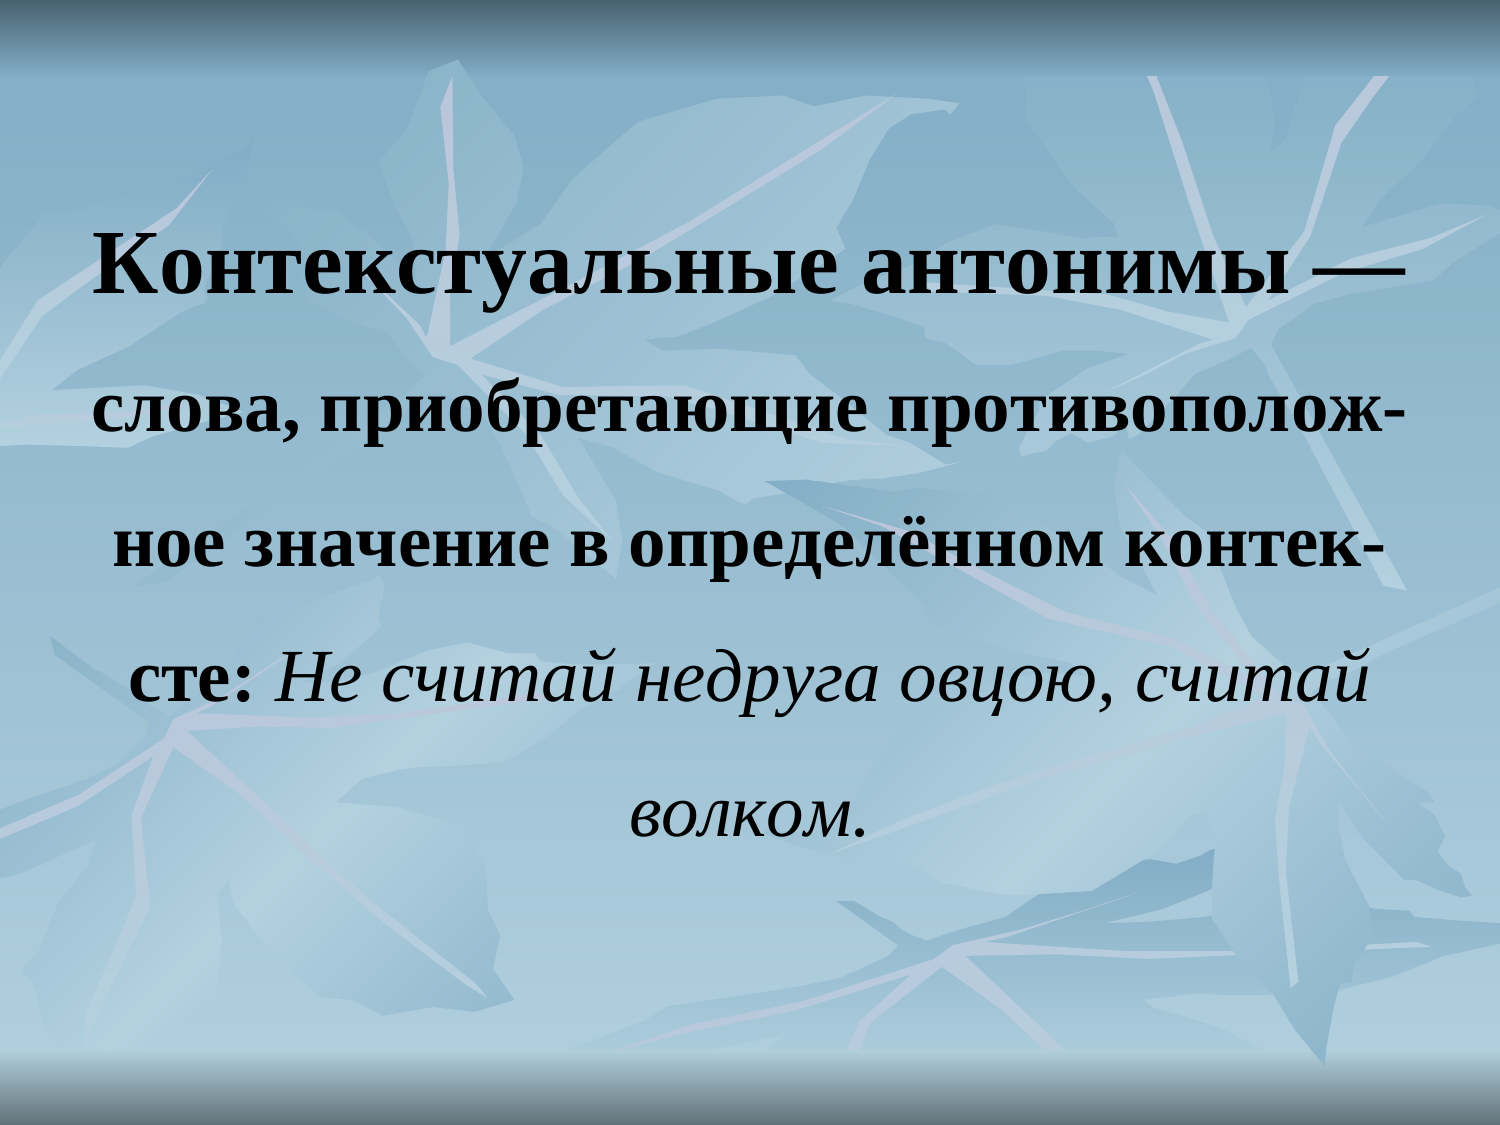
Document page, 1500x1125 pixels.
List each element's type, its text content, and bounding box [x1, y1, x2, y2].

title Контекстуальные антонимы — слова, приобретающие противополож-ное значение в определённом контек-сте: Не считай недруга овцою, считай волком. [75, 45, 1426, 953]
